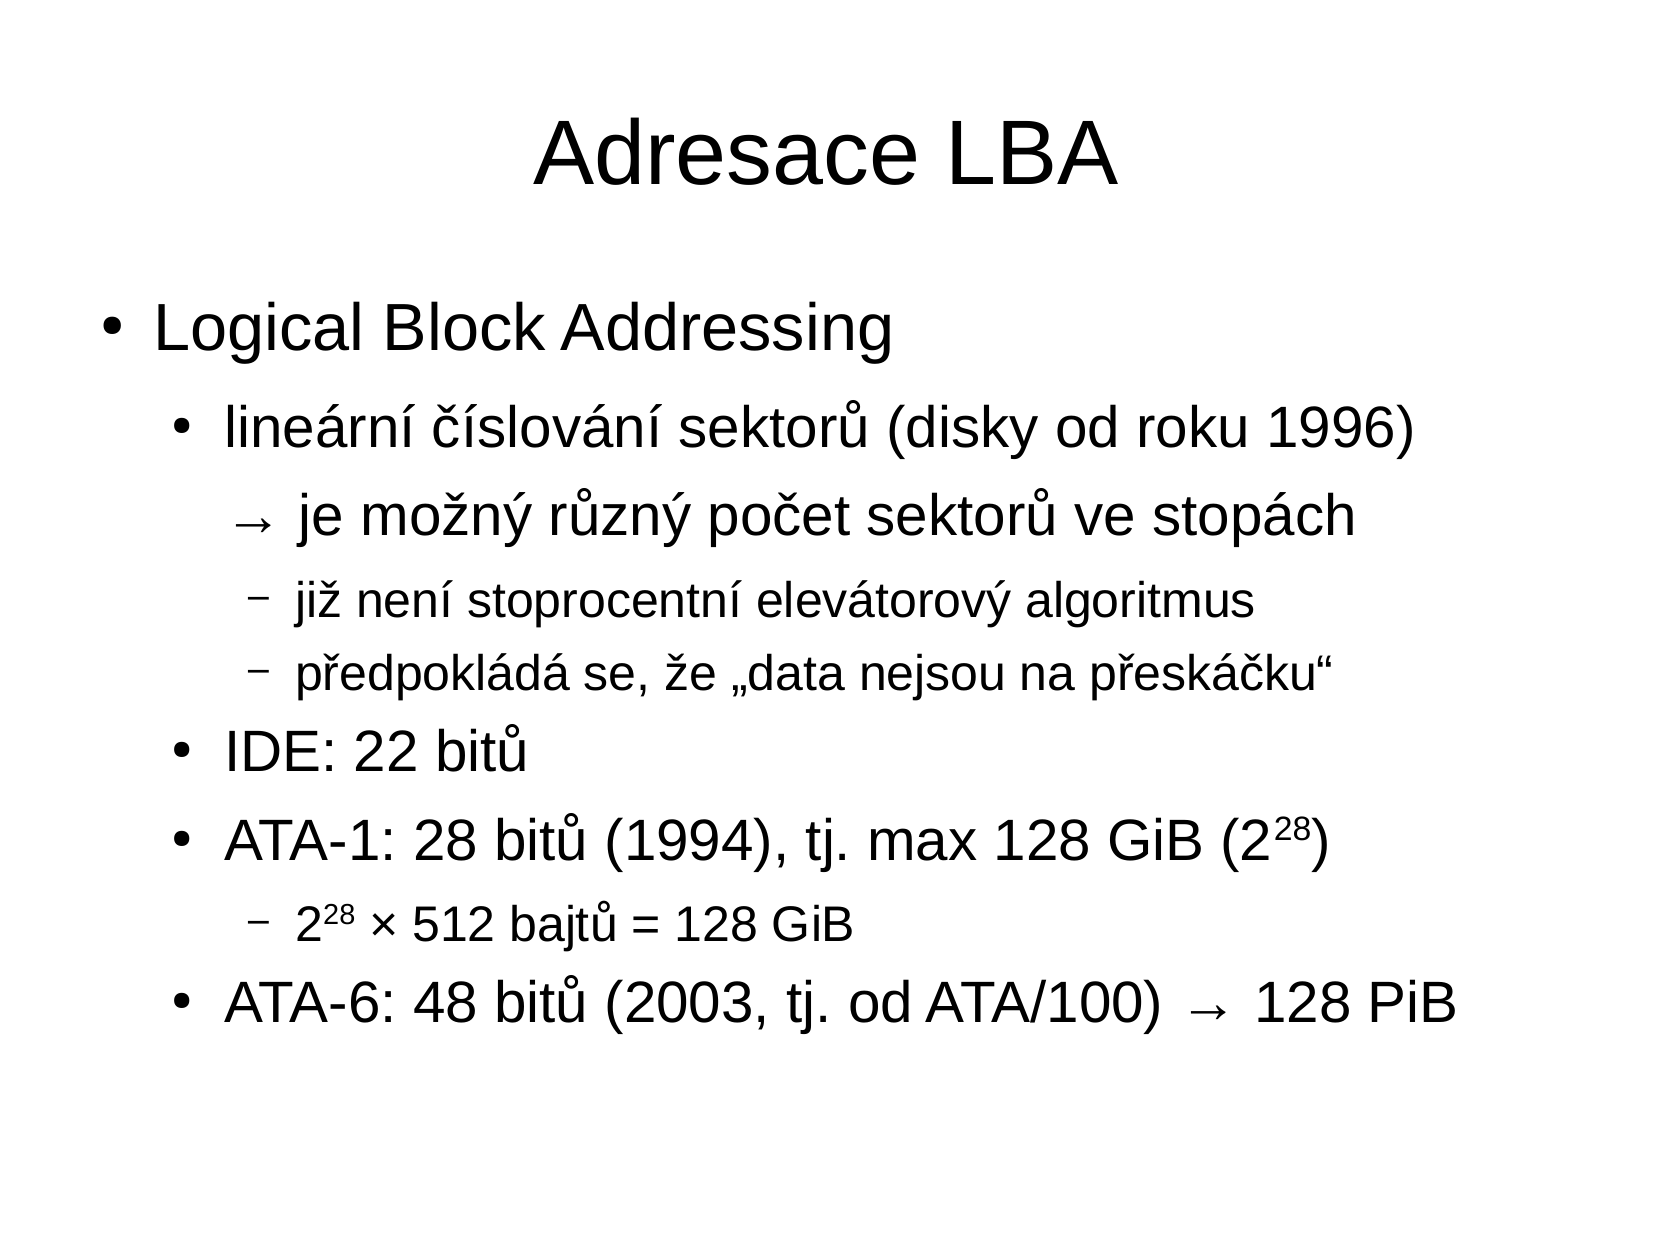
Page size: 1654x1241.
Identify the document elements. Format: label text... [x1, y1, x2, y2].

list Logical Block Addressing lineární číslování sektorů (disky od roku 1996) → je možný různý počet sektorů ve stopách již není stoprocentní elevátorový algoritmus předpokládá se, že „data nejsou na přeskáčku“ IDE: 22 bitů ATA-1: 28 bitů (1994), tj. max 128 GiB (228) 228 × 512 bajtů = 128 GiB ATA-6: 48 bitů (2003, tj. od ATA/100) → 128 PiB [82, 290, 1571, 1109]
title Adresace LBA [82, 49, 1571, 257]
